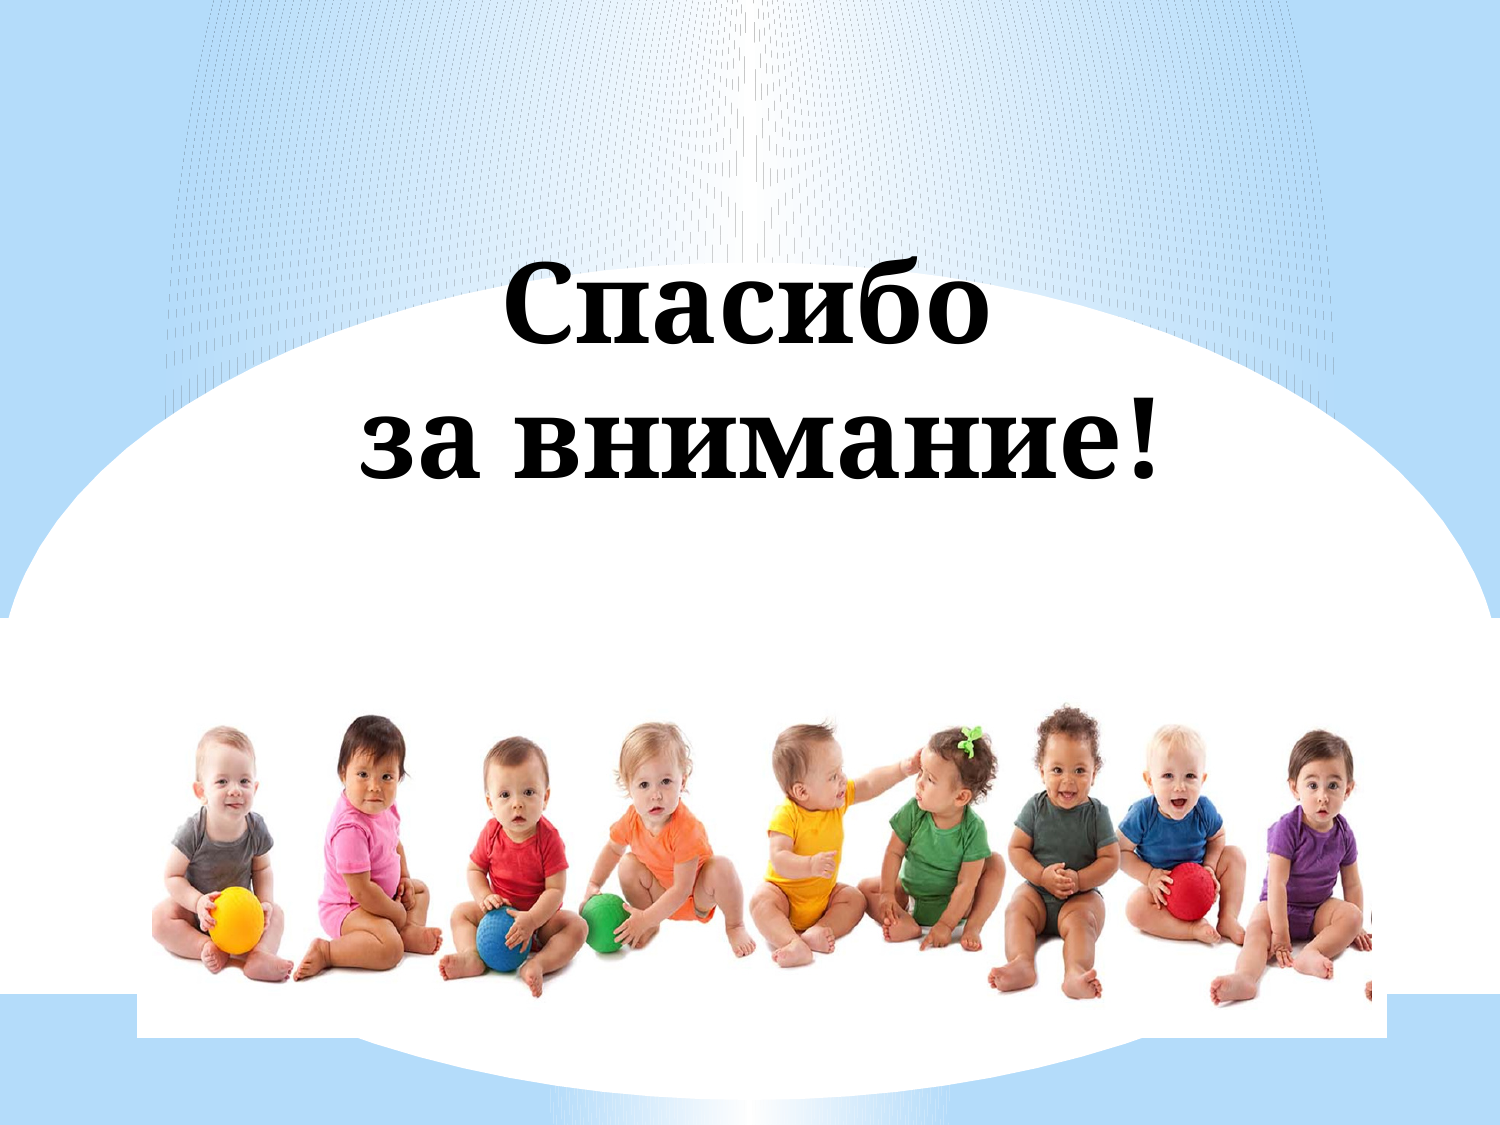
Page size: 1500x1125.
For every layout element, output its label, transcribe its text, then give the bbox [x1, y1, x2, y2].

picture [151, 668, 1373, 1024]
text_box Спасибо за внимание! [301, 223, 1223, 509]
